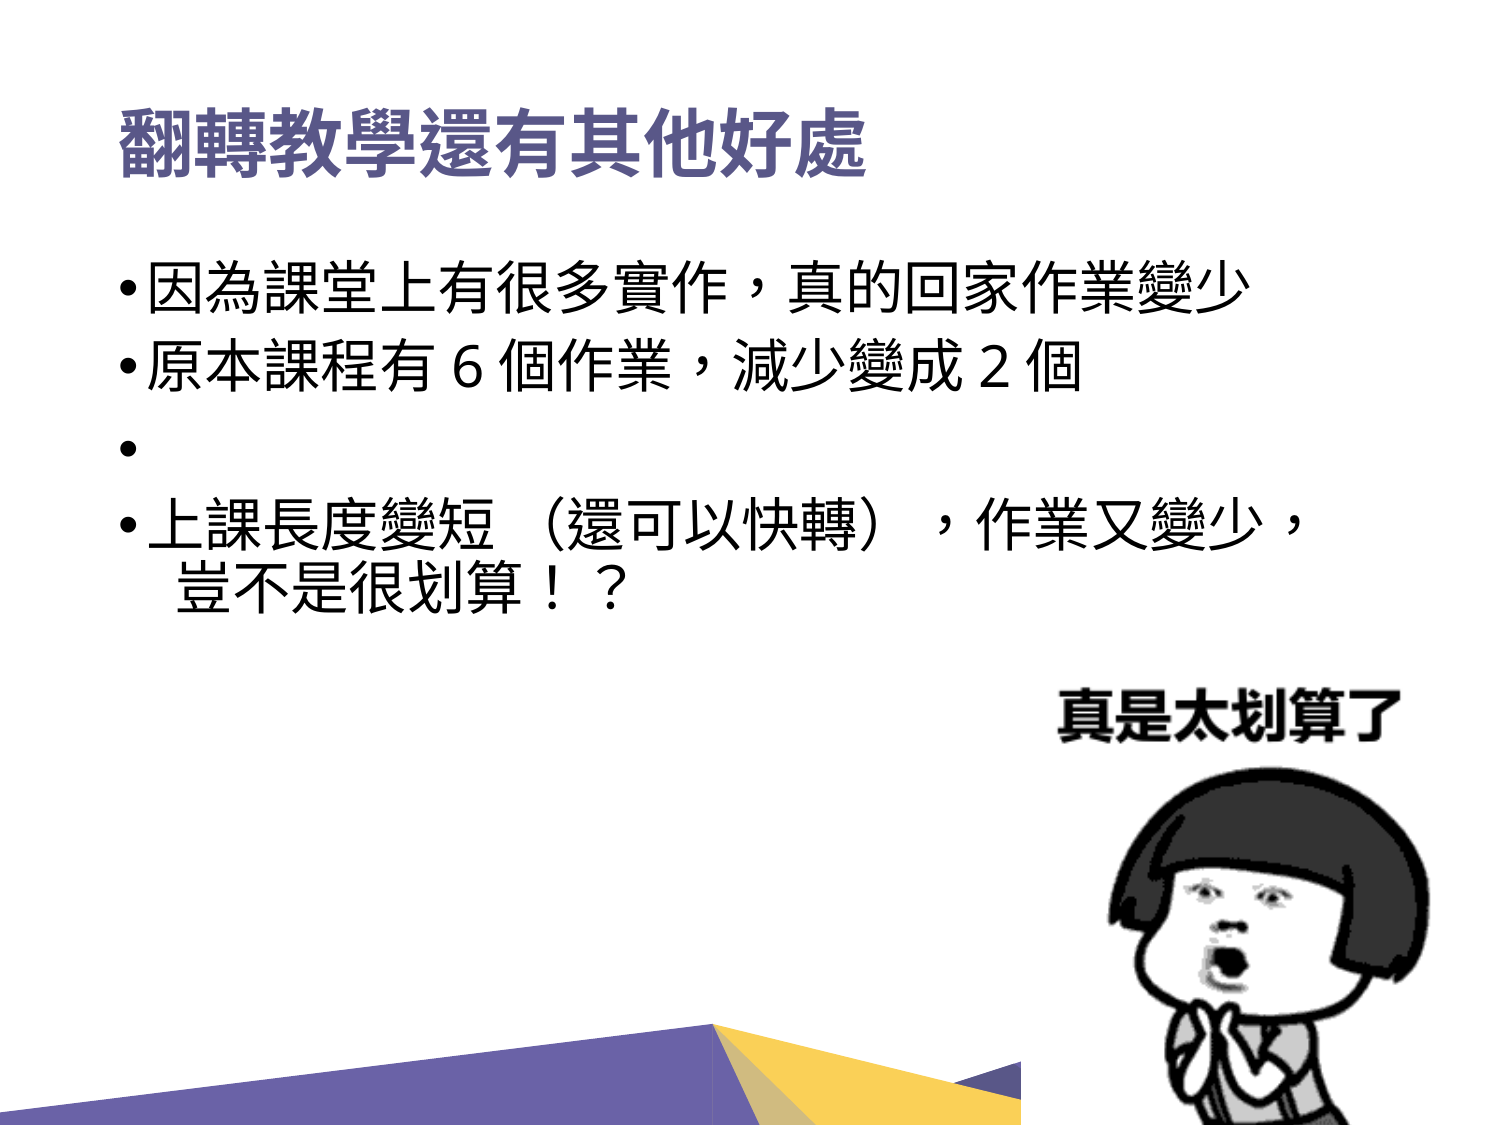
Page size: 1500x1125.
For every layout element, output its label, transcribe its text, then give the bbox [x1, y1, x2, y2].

title 翻轉教學還有其他好處 [103, 59, 1397, 235]
picture [1021, 641, 1500, 1125]
list 因為課堂上有很多實作，真的回家作業變少 原本課程有6個作業，減少變成2個 上課長度變短 （還可以快轉），作業又變少，豈不是很划算！？ [103, 251, 1397, 1014]
